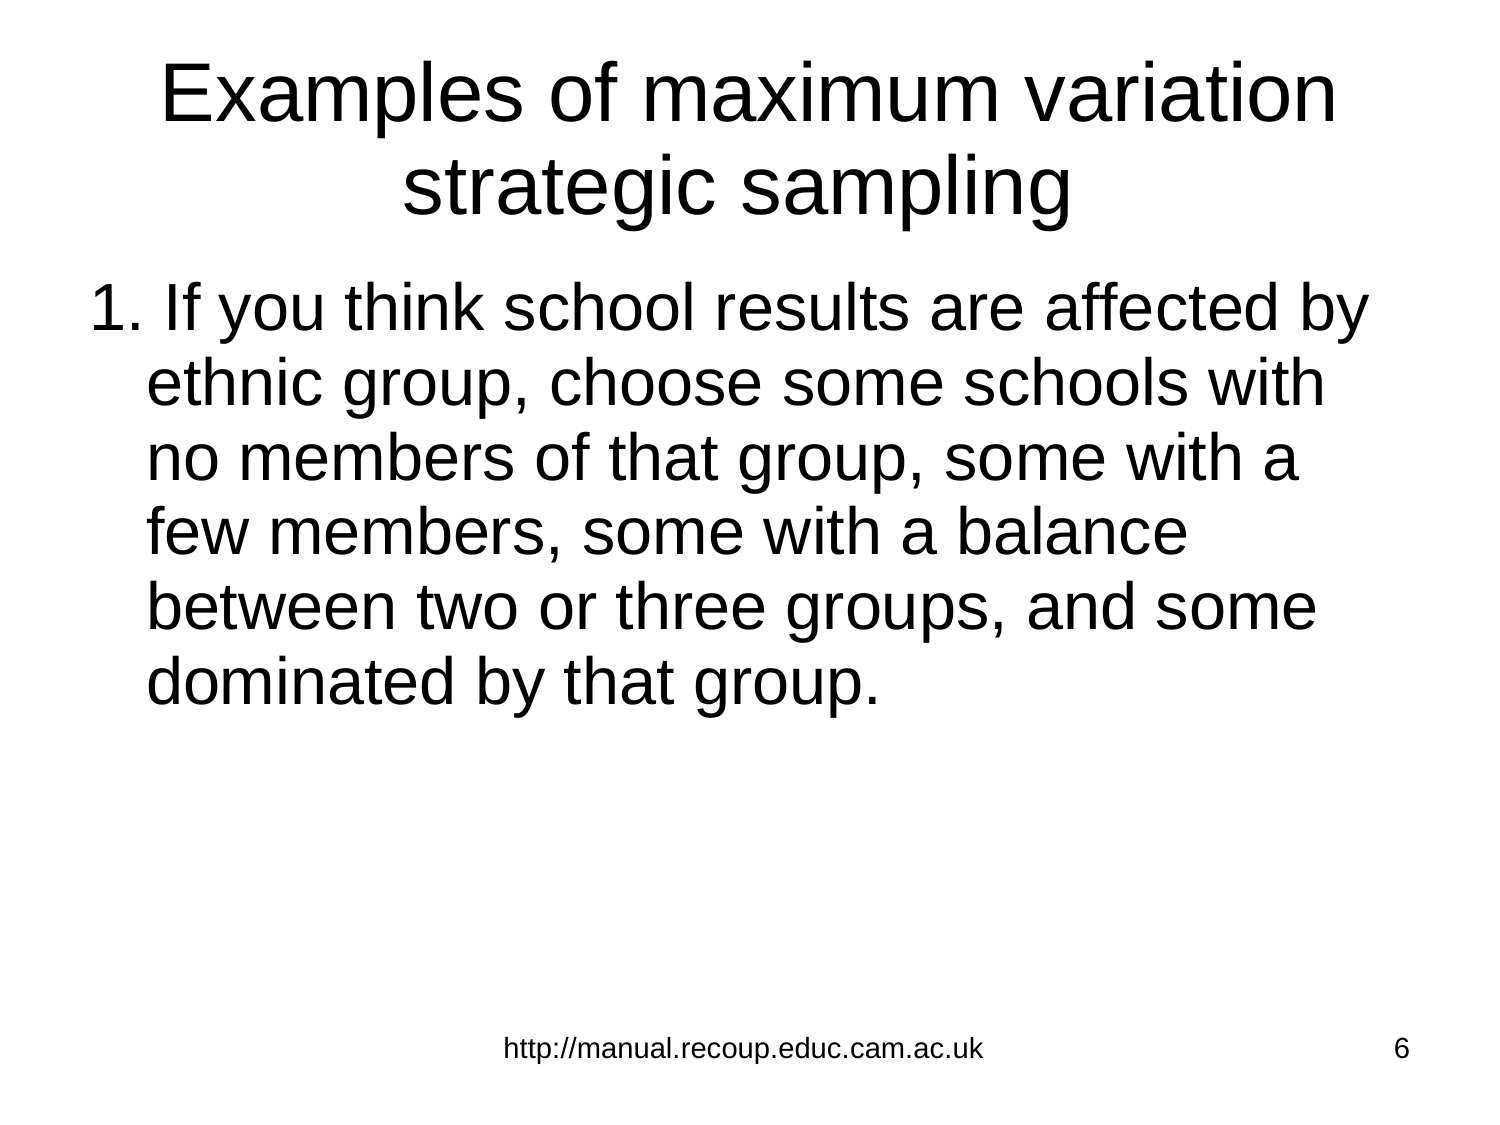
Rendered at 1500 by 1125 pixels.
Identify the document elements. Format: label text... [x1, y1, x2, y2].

title Examples of maximum variation strategic sampling [75, 31, 1426, 247]
list 1. If you think school results are affected by ethnic group, choose some schools with no members of that group, some with a few members, some with a balance between two or three groups, and some dominated by that group. [75, 262, 1426, 1006]
